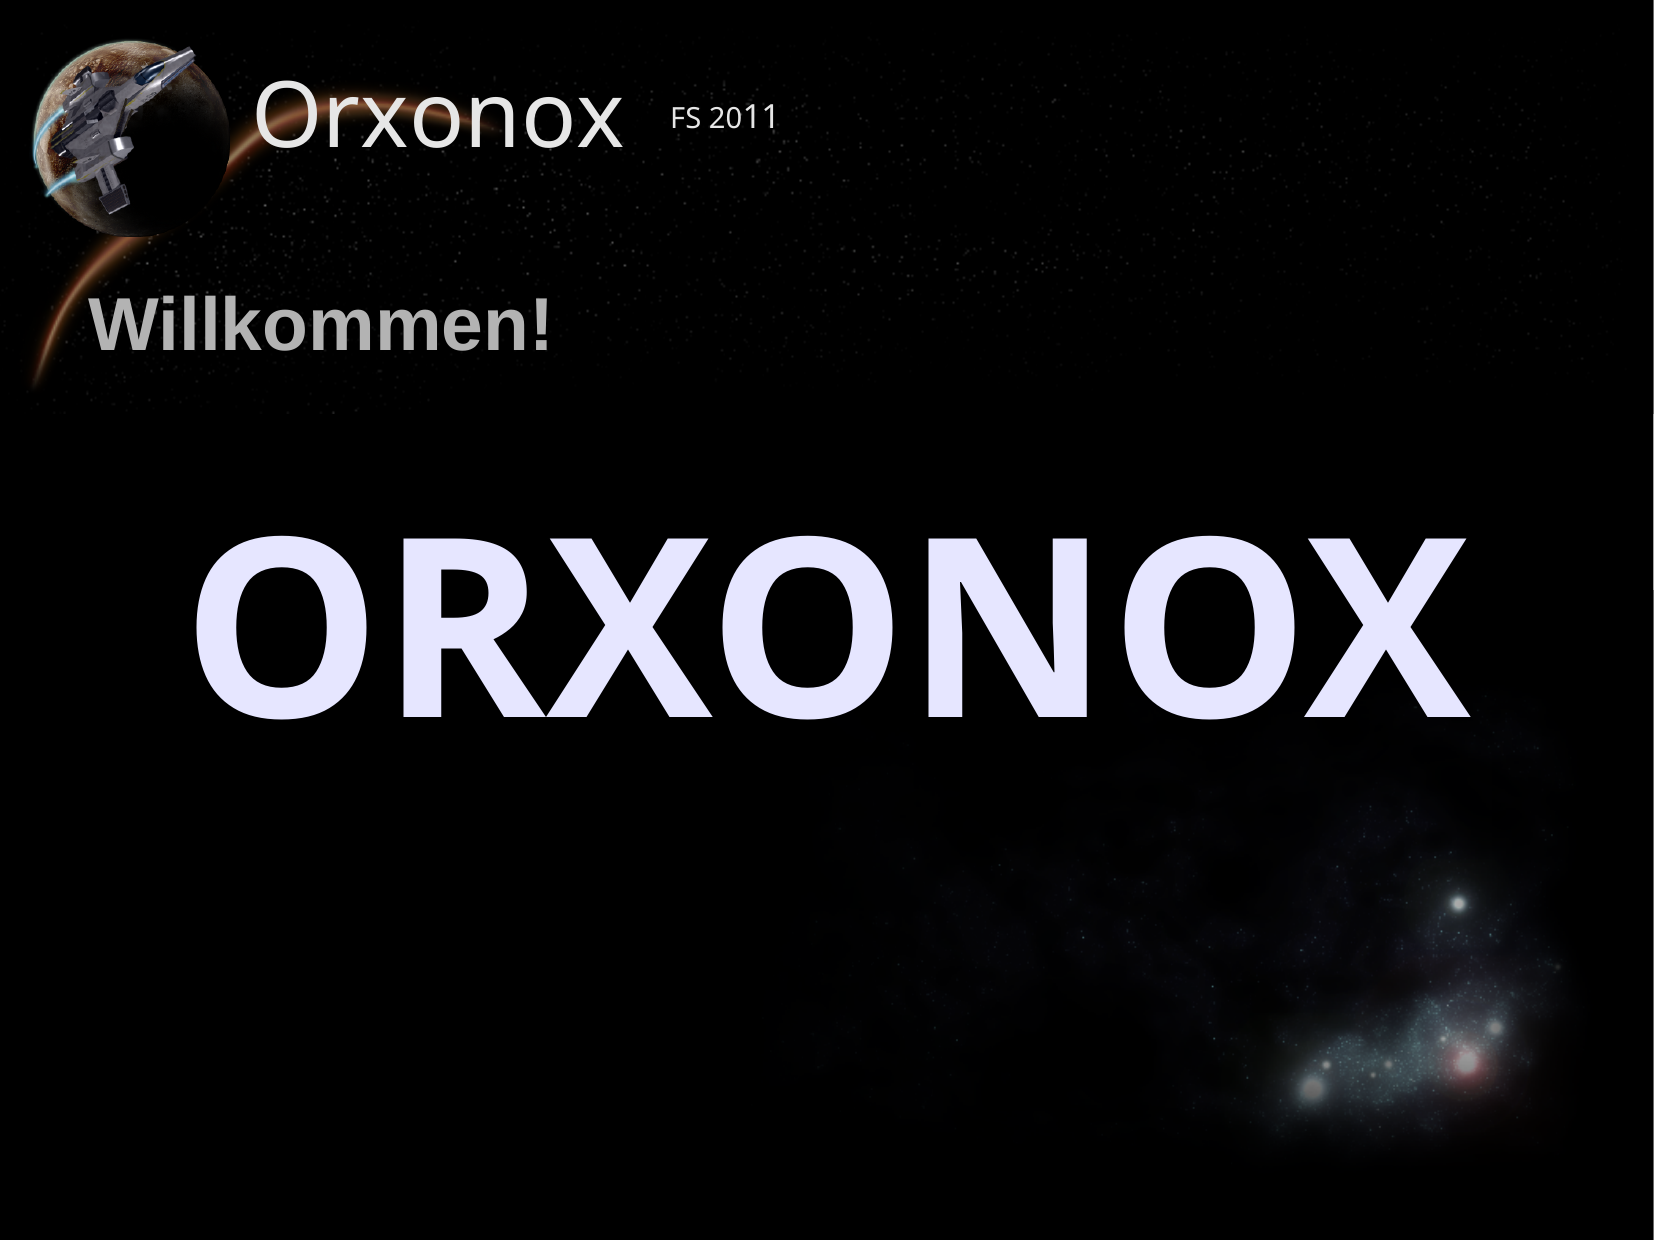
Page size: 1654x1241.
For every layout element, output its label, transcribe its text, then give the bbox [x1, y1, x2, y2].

picture [644, 590, 1654, 1240]
picture [0, 0, 1654, 521]
title Willkommen! [88, 273, 1577, 377]
subtitle ORXONOX [82, 413, 1571, 827]
